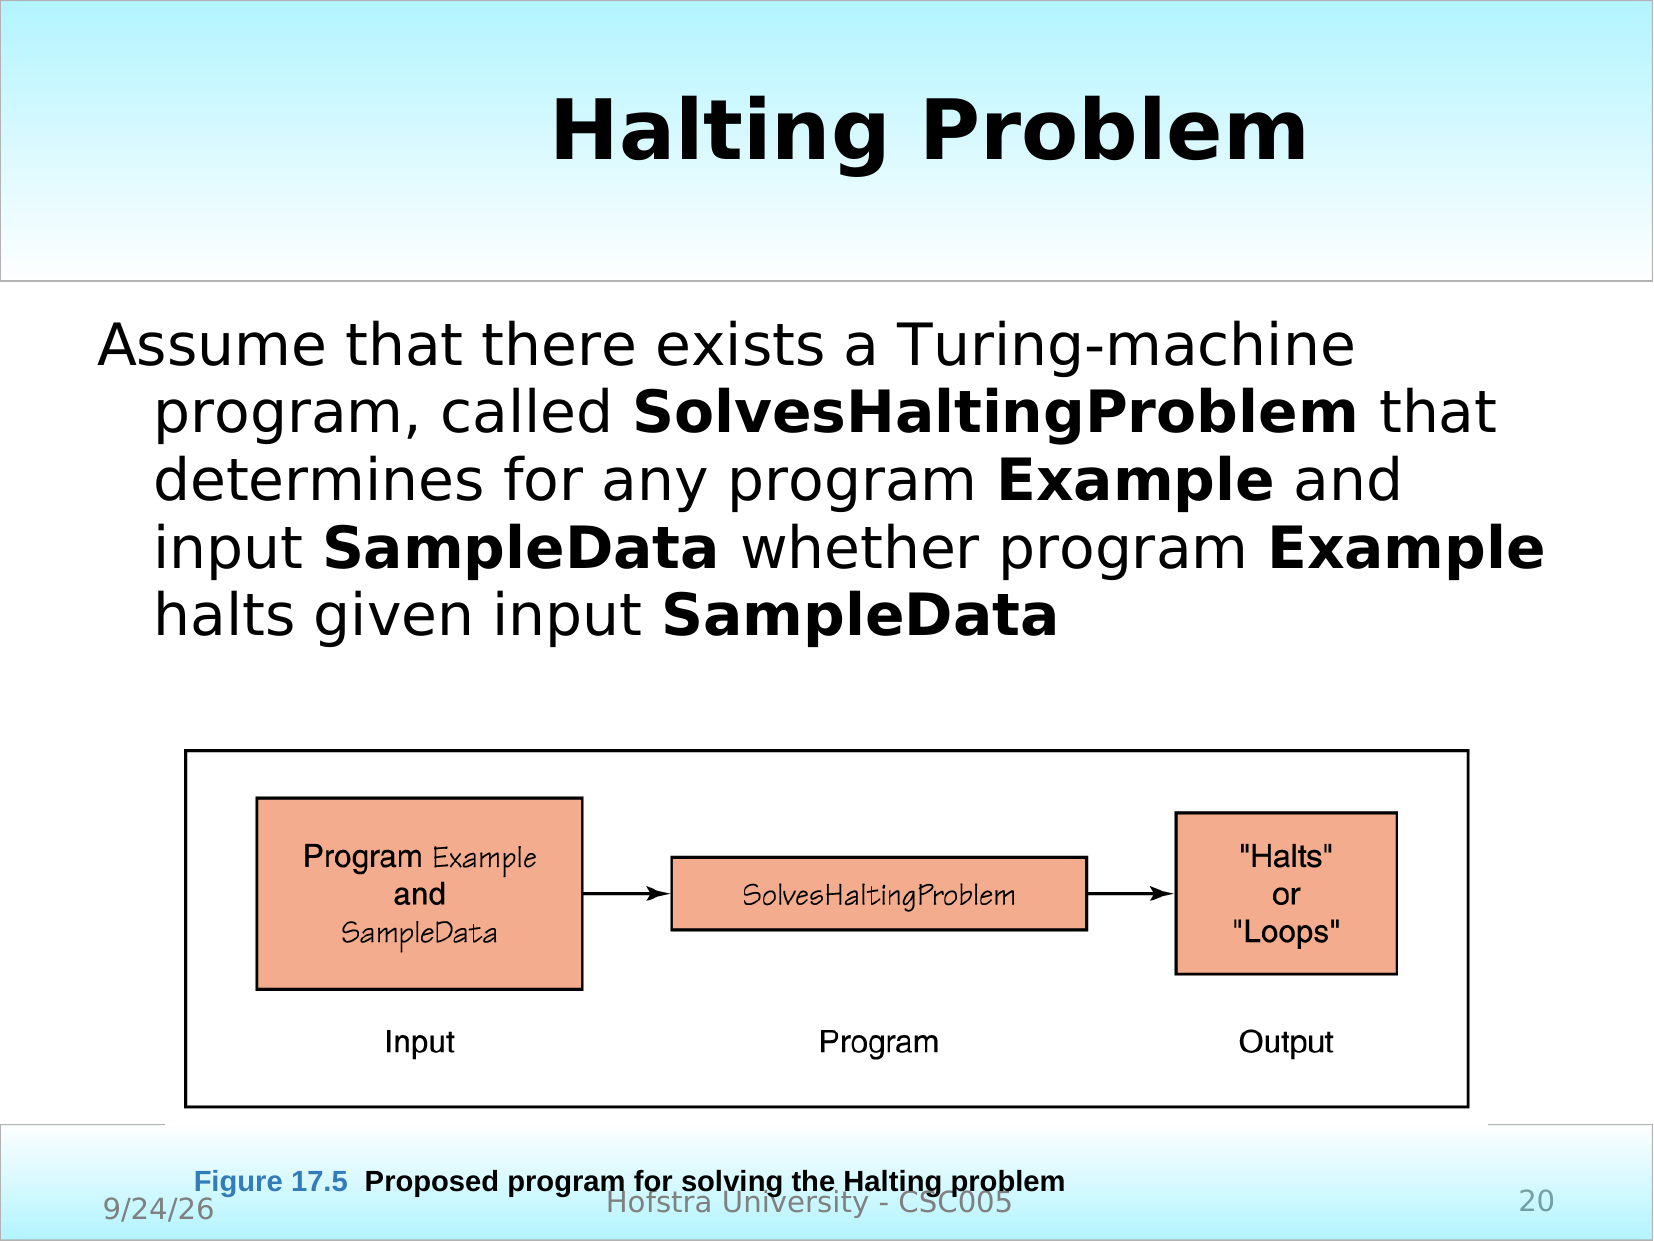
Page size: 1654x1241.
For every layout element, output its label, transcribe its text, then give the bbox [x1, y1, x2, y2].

text_box Figure 17.5 Proposed program for solving the Halting problem [179, 1157, 1282, 1207]
title Halting Problem [247, 27, 1612, 235]
list Assume that there exists a Turing-machine program, called SolvesHaltingProblem that determines for any program Example and input SampleData whether program Example halts given input SampleData [82, 303, 1571, 717]
picture [165, 730, 1488, 1127]
